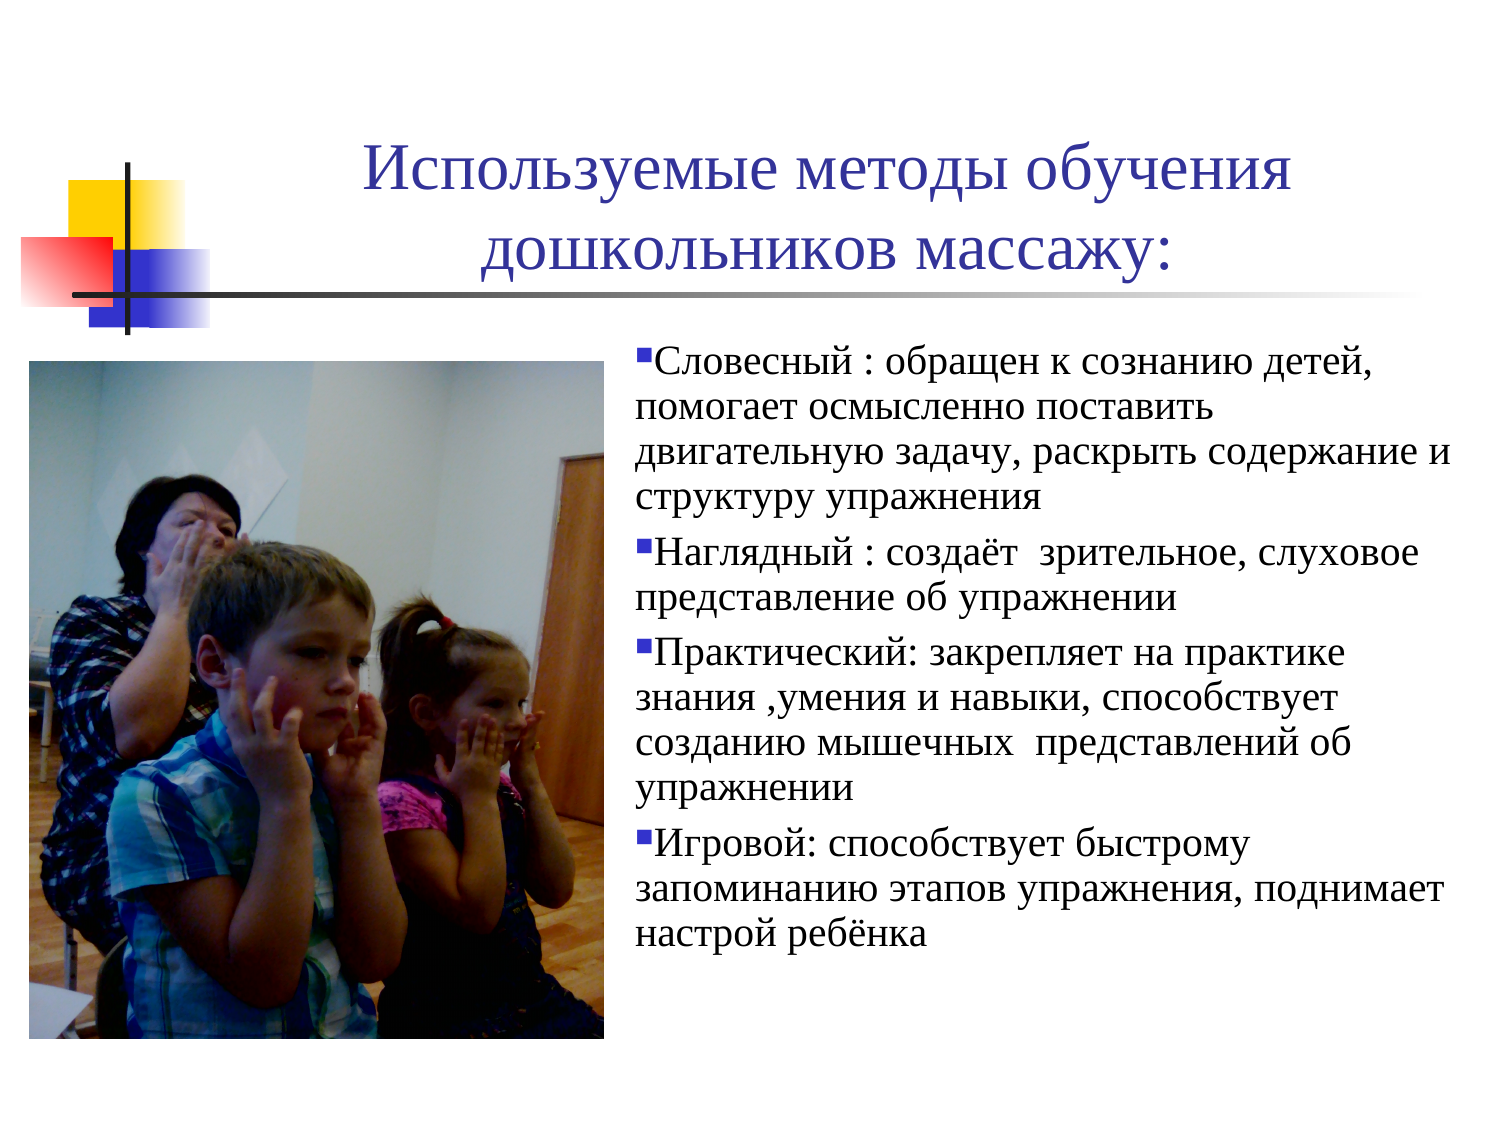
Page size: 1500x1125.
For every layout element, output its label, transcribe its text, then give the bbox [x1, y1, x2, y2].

list Словесный : обращен к сознанию детей, помогает осмысленно поставить двигательную задачу, раскрыть содержание и структуру упражнения Наглядный : создаёт зрительное, слуховое представление об упражнении Практический: закрепляет на практике знания ,умения и навыки, способствует созданию мышечных представлений об упражнении Игровой: способствует быстрому запоминанию этапов упражнения, поднимает настрой ребёнка [620, 331, 1469, 1007]
picture [29, 361, 604, 1039]
title Используемые методы обучения дошкольников массажу: [188, 35, 1468, 276]
